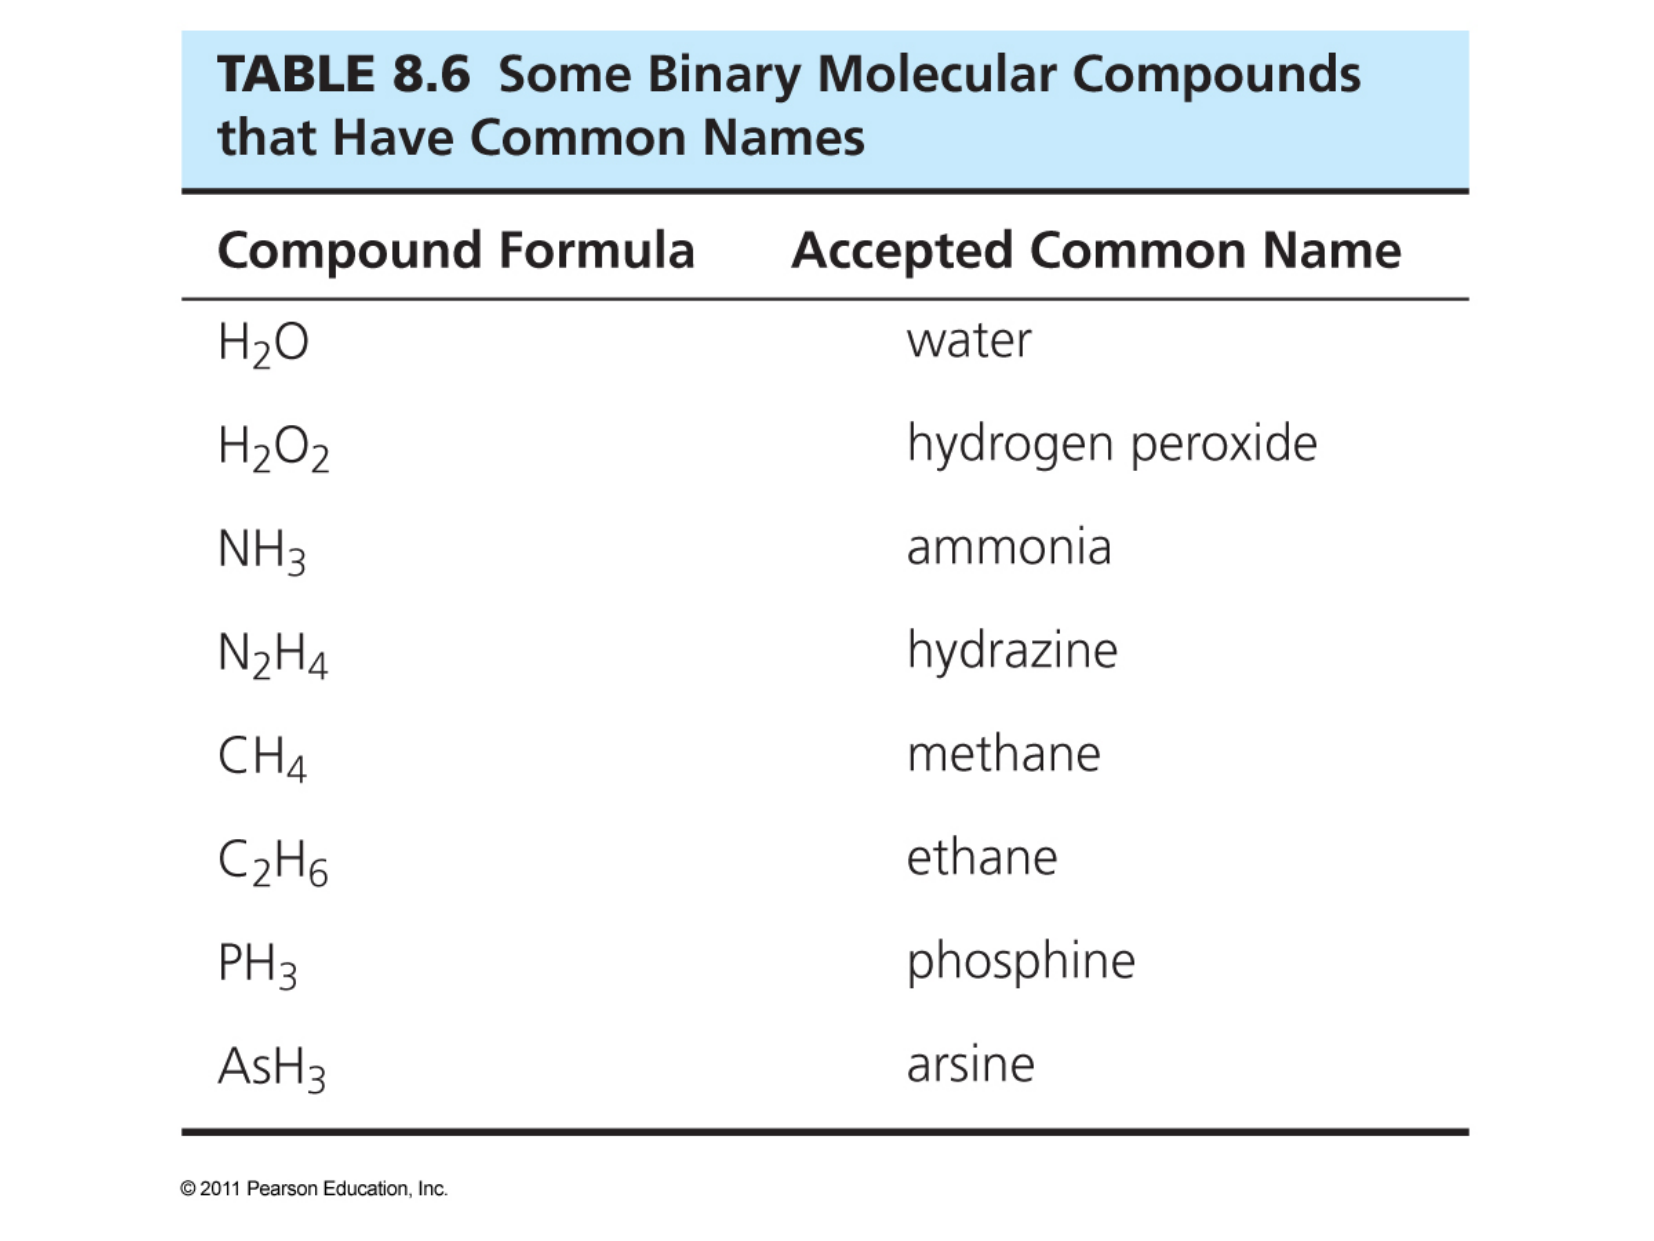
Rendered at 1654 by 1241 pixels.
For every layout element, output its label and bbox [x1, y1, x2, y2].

picture [154, 0, 1500, 1241]
